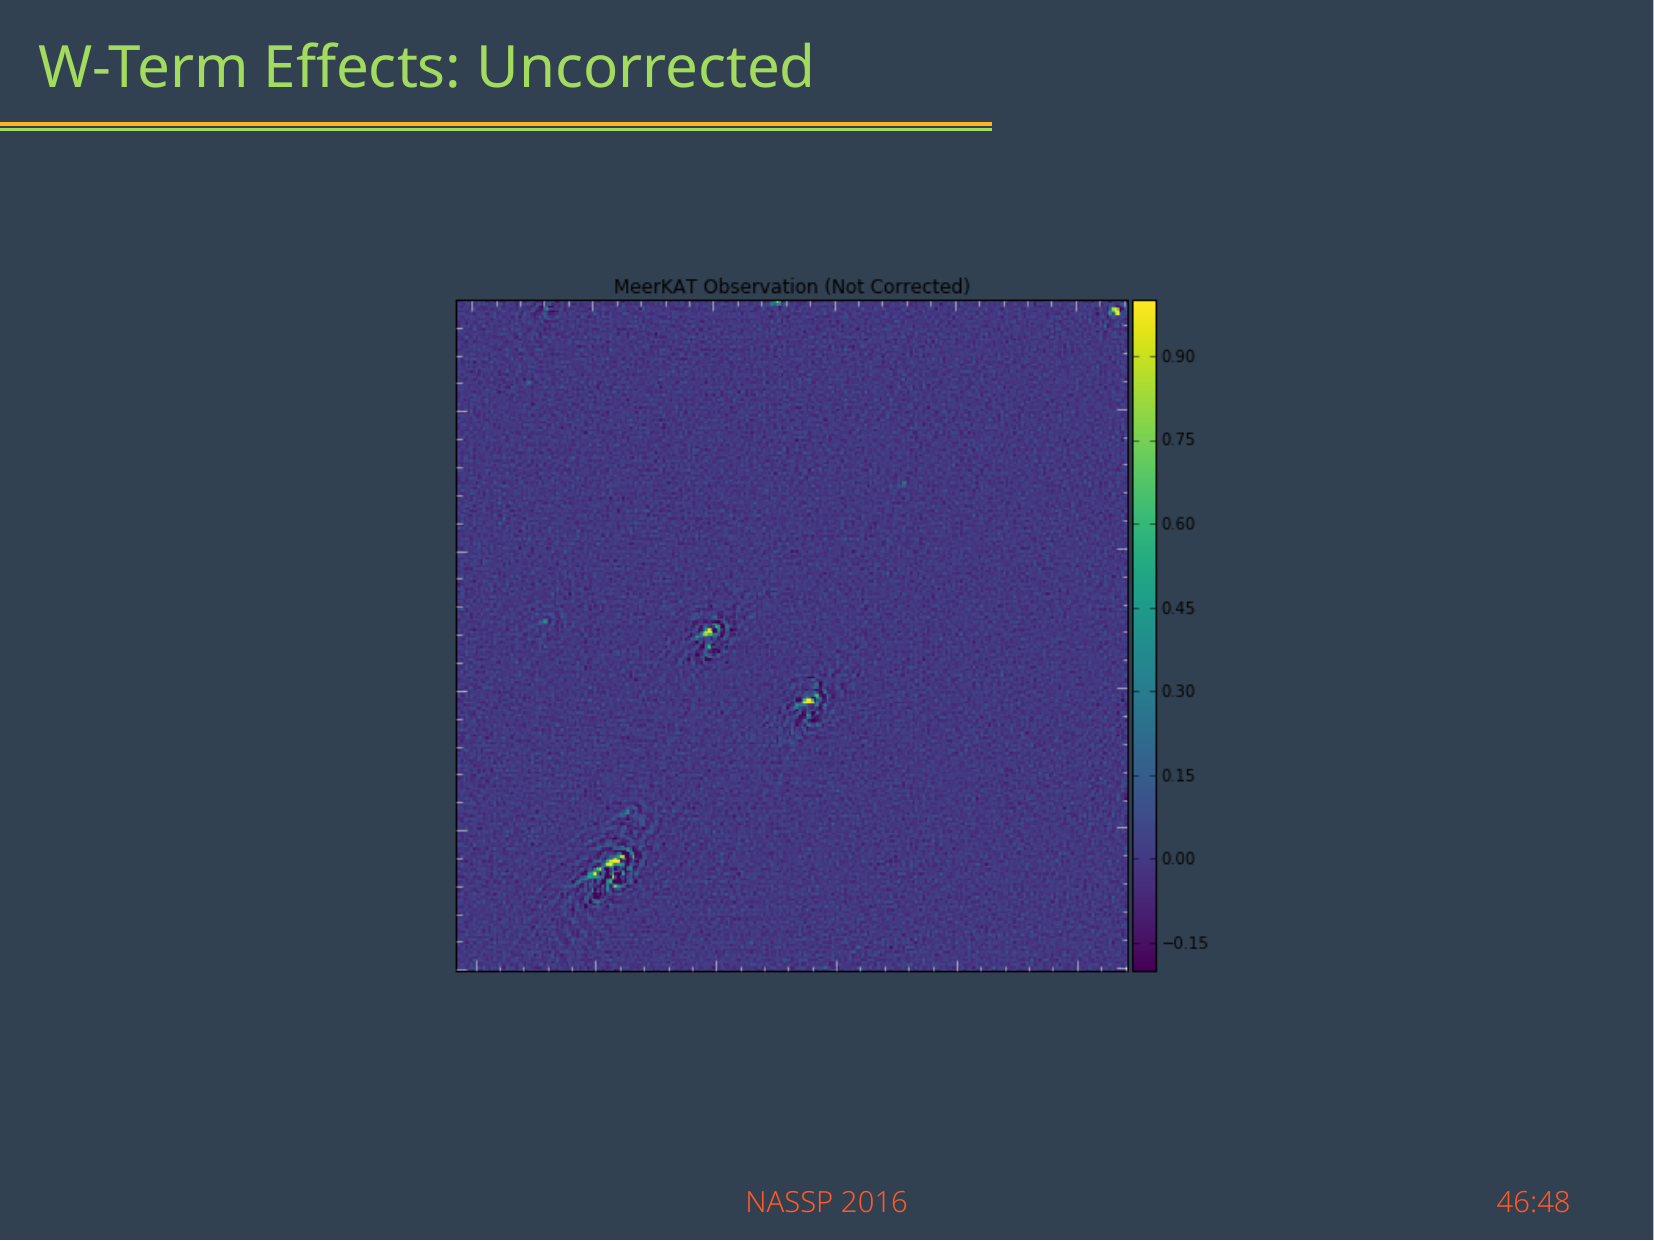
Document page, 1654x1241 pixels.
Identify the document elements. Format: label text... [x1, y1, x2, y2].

text_box W-Term Effects: Uncorrected [23, 17, 1300, 103]
picture [445, 267, 1220, 983]
